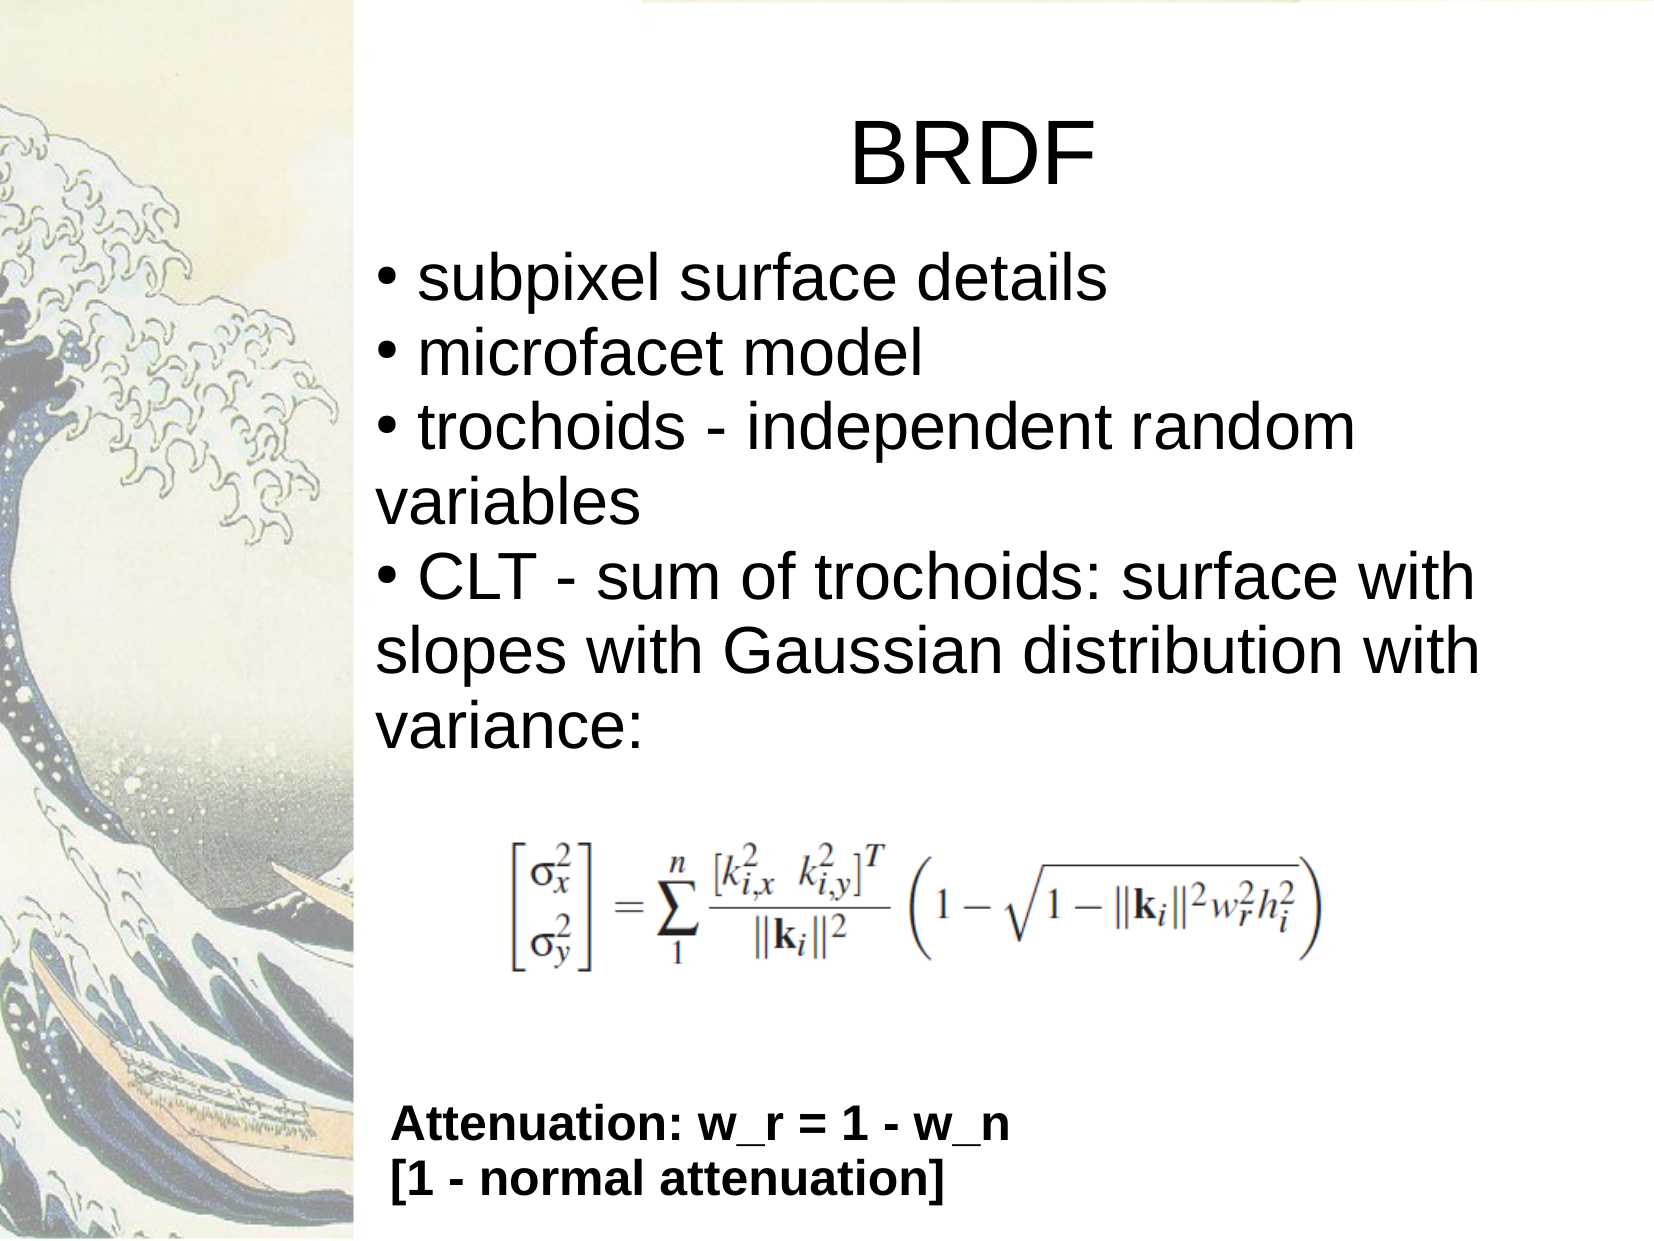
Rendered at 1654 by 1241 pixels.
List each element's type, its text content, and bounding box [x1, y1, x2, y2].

picture [0, 0, 1654, 1241]
title BRDF [375, 49, 1571, 239]
text_box Attenuation: w_r = 1 - w_n [1 - normal attenuation] [375, 1087, 1651, 1217]
subtitle subpixel surface details microfacet model trochoids - independent random variables CLT - sum of trochoids: surface with slopes with Gaussian distribution with variance: [375, 239, 1571, 764]
